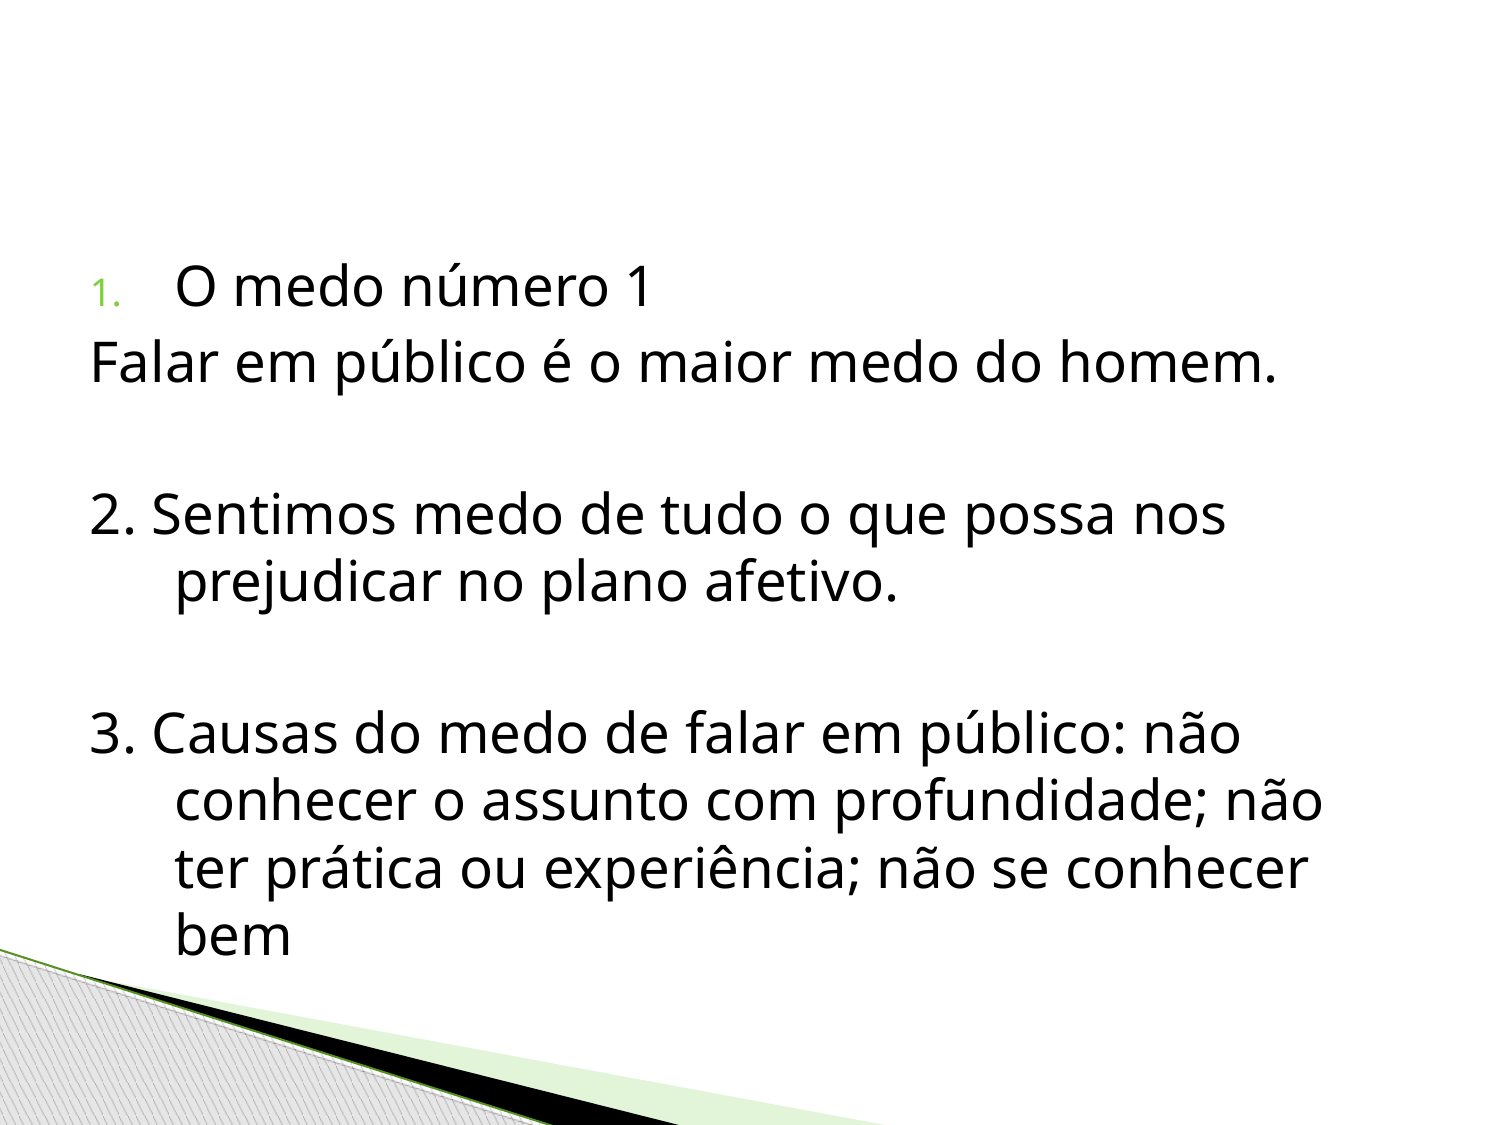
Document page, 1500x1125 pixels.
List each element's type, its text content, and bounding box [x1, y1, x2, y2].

list O medo número 1 Falar em público é o maior medo do homem. 2. Sentimos medo de tudo o que possa nos prejudicar no plano afetivo. 3. Causas do medo de falar em público: não conhecer o assunto com profundidade; não ter prática ou experiência; não se conhecer bem [75, 243, 1425, 986]
